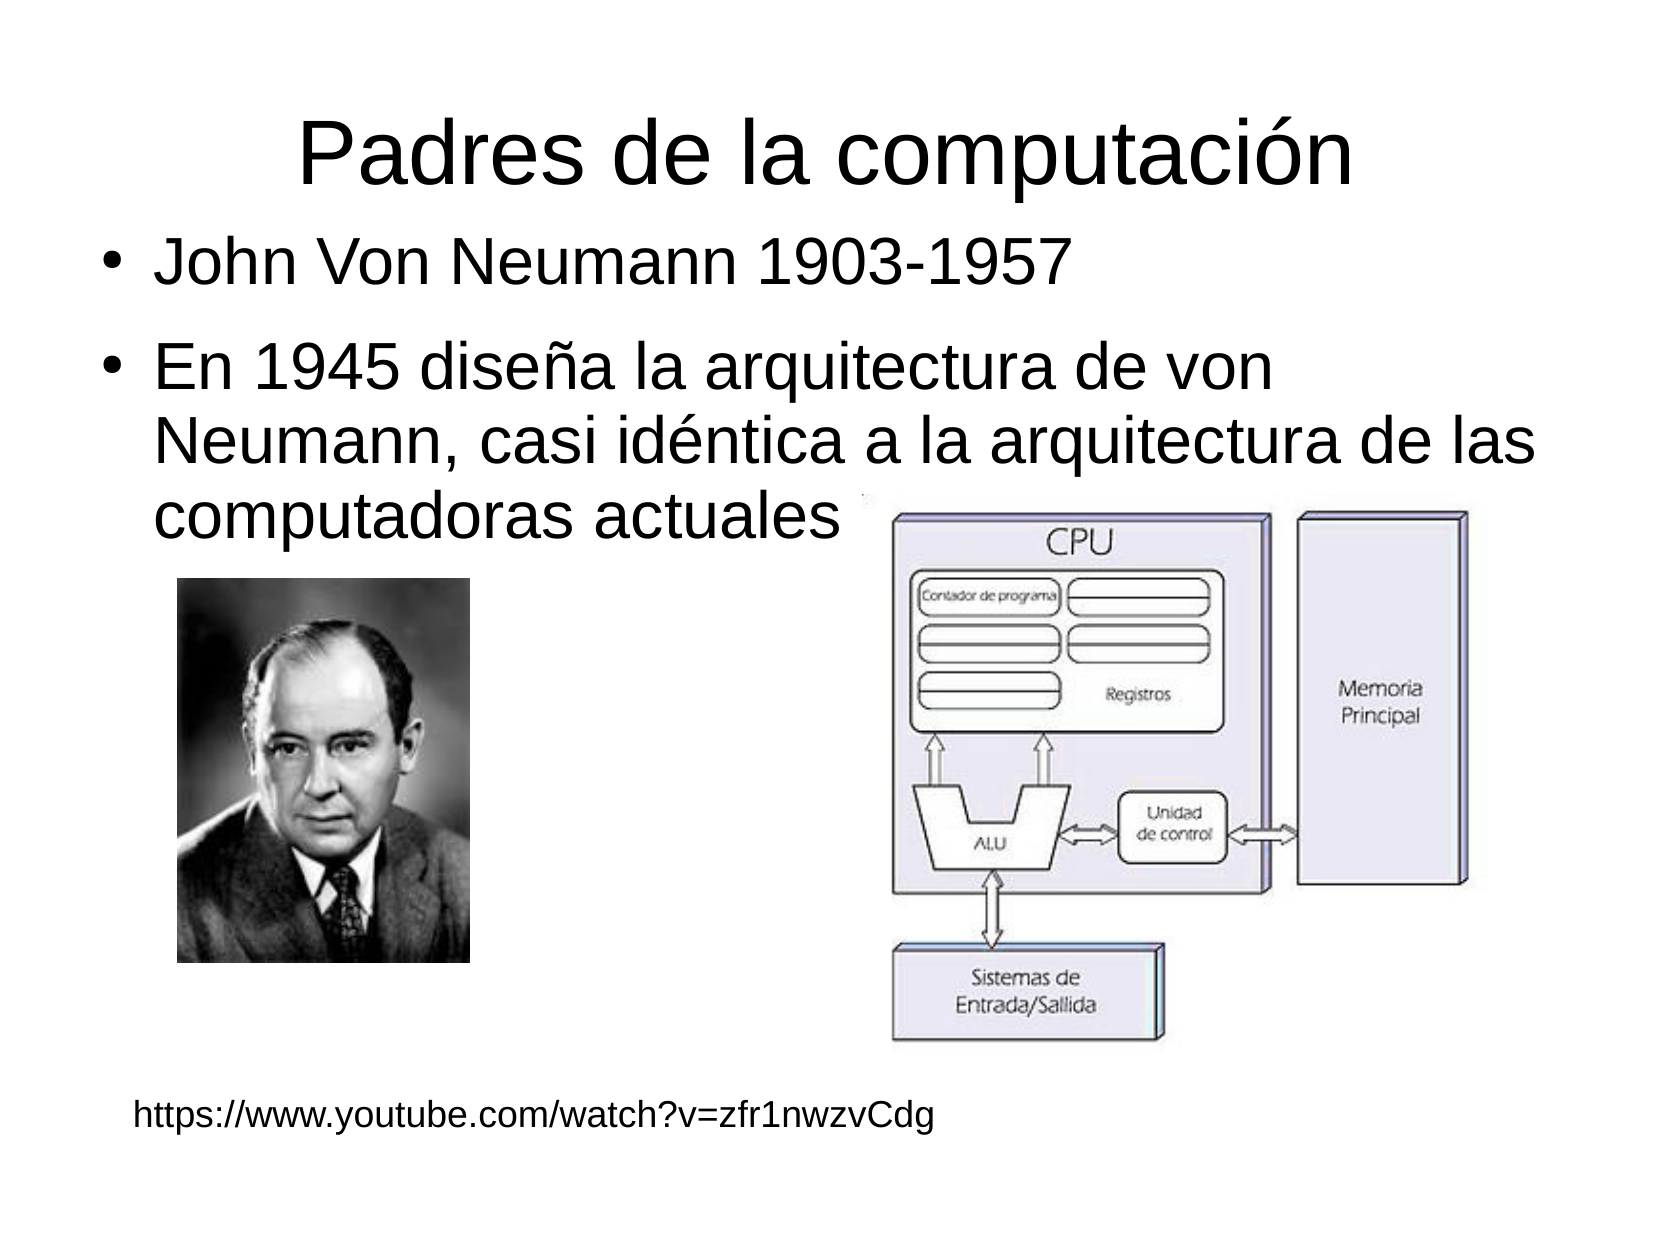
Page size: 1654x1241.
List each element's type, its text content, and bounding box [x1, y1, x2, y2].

text_box https://www.youtube.com/watch?v=zfr1nwzvCdg [118, 1086, 1560, 1144]
picture [862, 494, 1492, 1052]
picture [177, 578, 470, 963]
title Padres de la computación [82, 49, 1571, 224]
list John Von Neumann 1903-1957 En 1945 diseña la arquitectura de von Neumann, casi idéntica a la arquitectura de las computadoras actuales [82, 224, 1571, 944]
